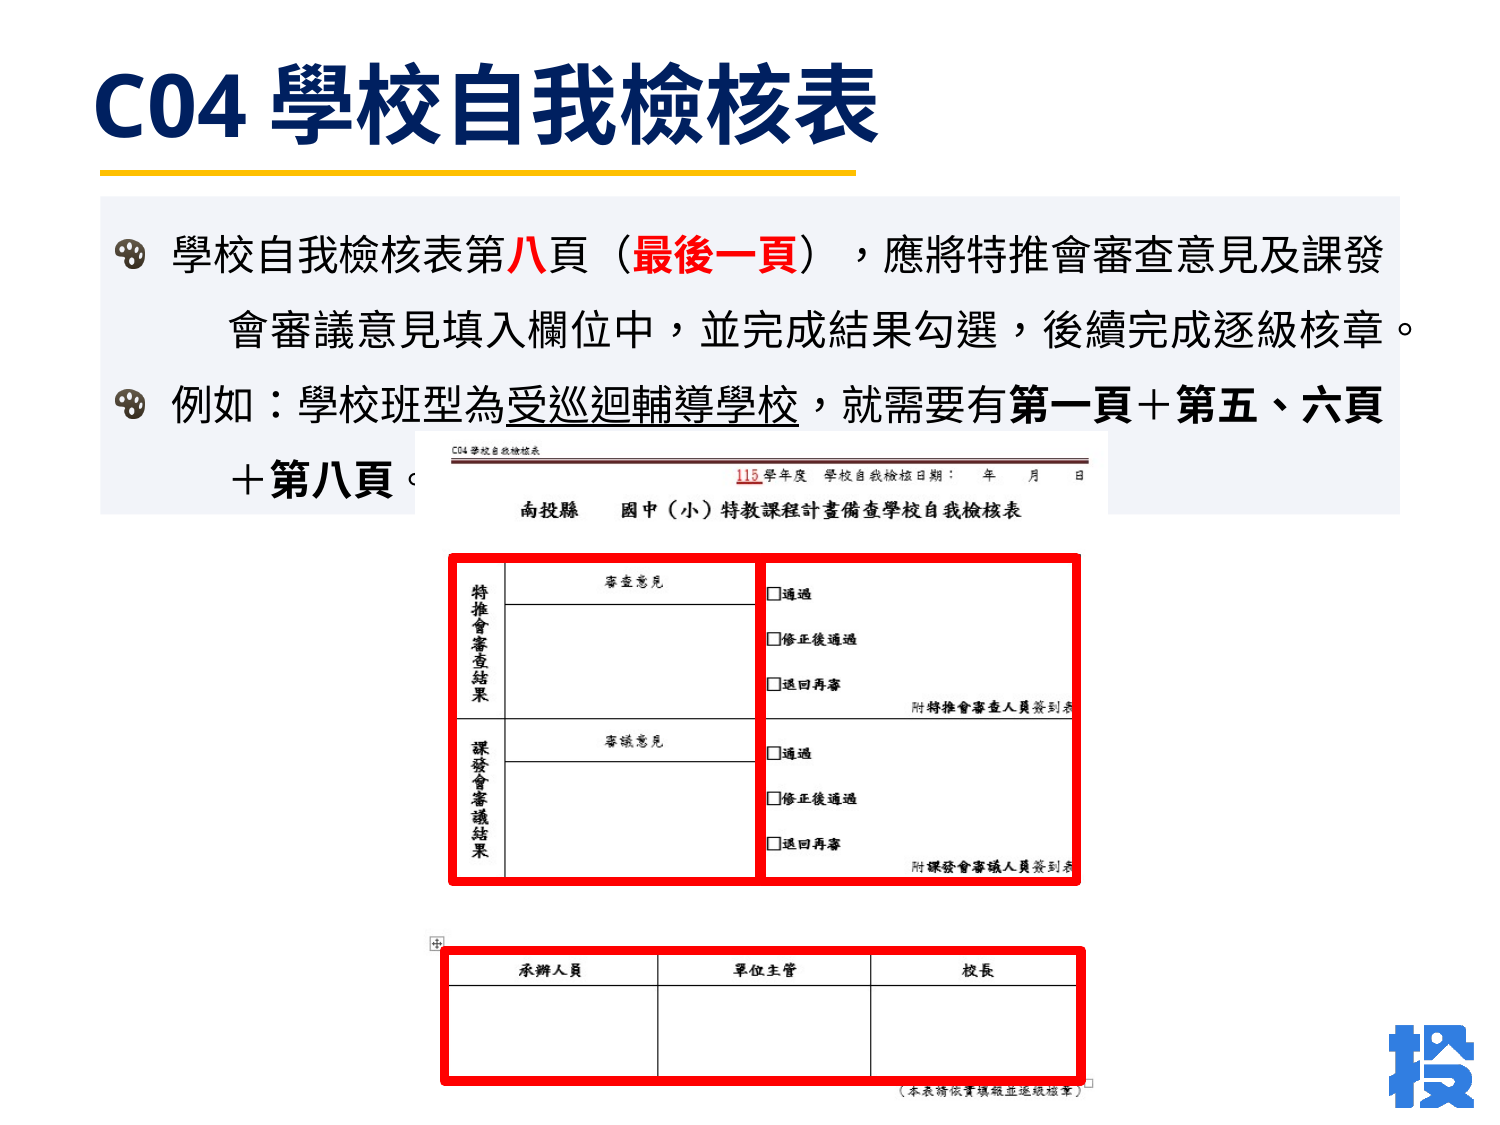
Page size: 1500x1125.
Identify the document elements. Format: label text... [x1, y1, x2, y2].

text_box C04學校自我檢核表 [76, 42, 890, 164]
text_box 學校自我檢核表第八頁（最後一頁），應將特推會審查意見及課發會審議意見填入欄位中，並完成結果勾選，後續完成逐級核章。 例如：學校班型為受巡迴輔導學校，就需要有第一頁＋第五、六頁＋第八頁。 [100, 196, 1400, 515]
picture [1362, 997, 1500, 1125]
picture [415, 431, 1108, 1106]
